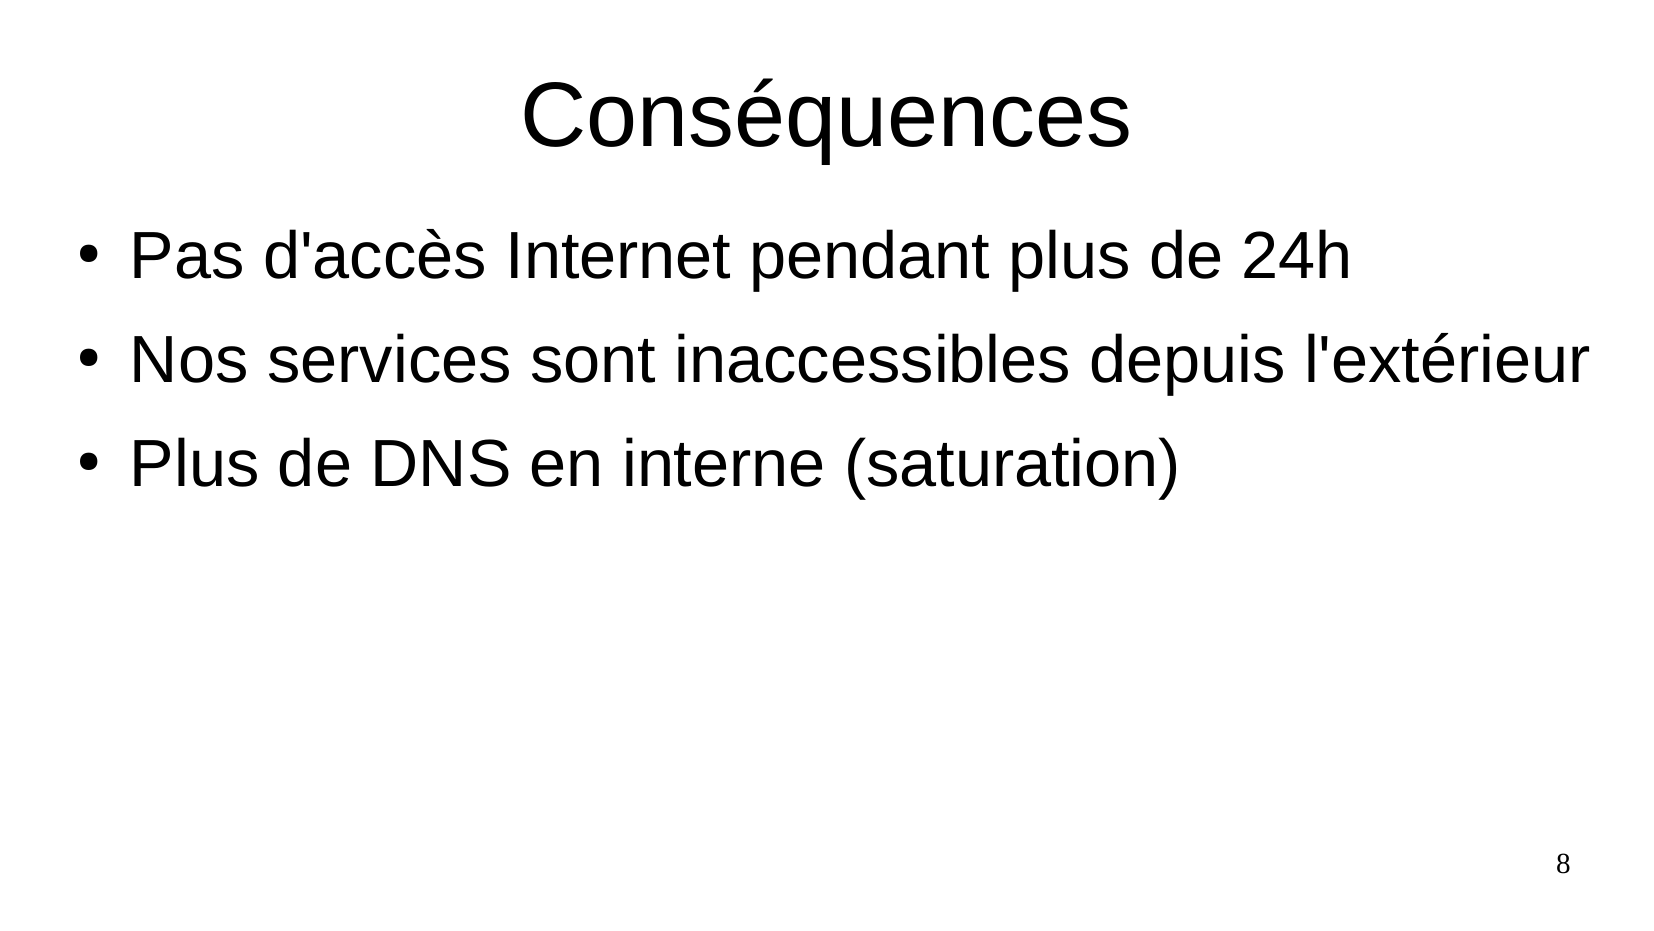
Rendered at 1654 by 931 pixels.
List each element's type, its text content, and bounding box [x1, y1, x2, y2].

title Conséquences [82, 37, 1571, 193]
list Pas d'accès Internet pendant plus de 24h Nos services sont inaccessibles depuis l'extérieur Plus de DNS en interne (saturation) [59, 217, 1595, 758]
